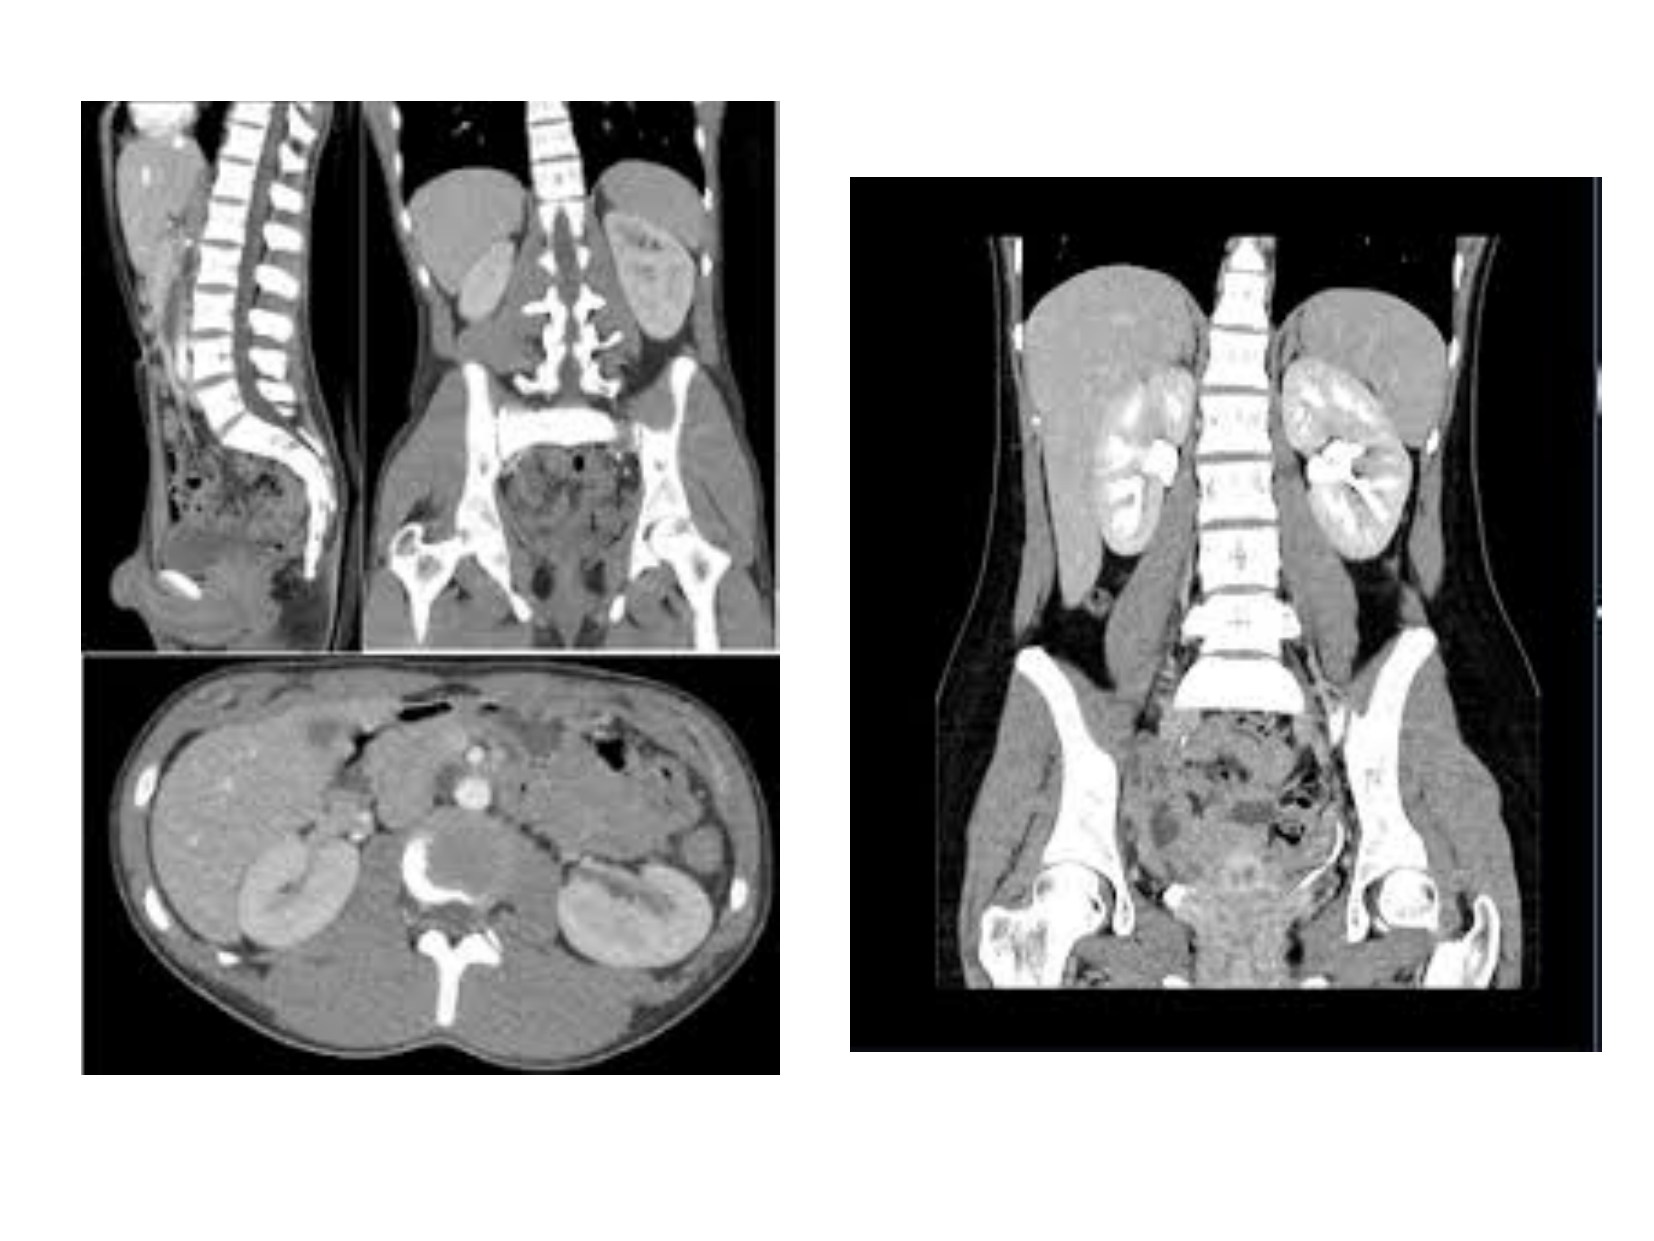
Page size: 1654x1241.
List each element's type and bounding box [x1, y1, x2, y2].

picture [81, 101, 780, 1075]
picture [850, 177, 1602, 1052]
